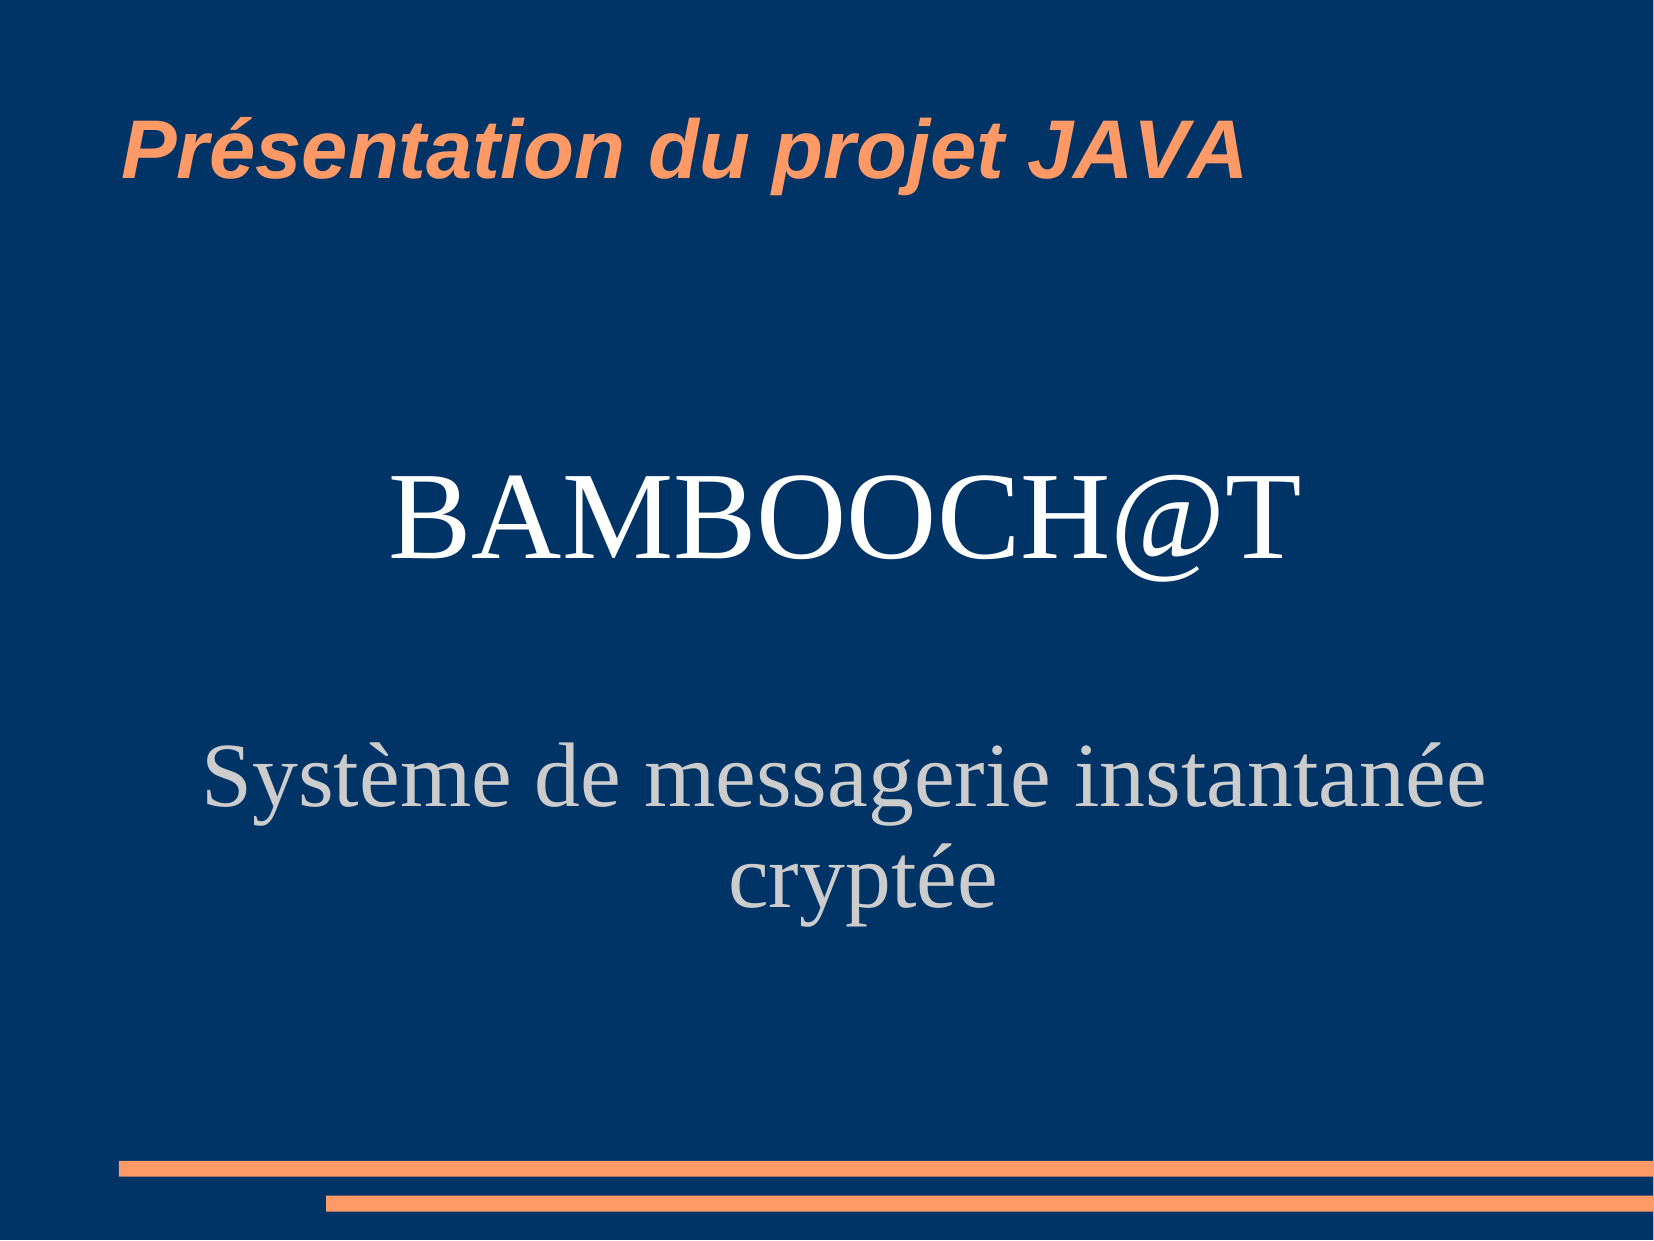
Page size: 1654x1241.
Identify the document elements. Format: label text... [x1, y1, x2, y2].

title Présentation du projet JAVA [121, 46, 1534, 254]
subtitle BAMBOOCH@T Système de messagerie instantanée cryptée [125, 326, 1565, 1123]
